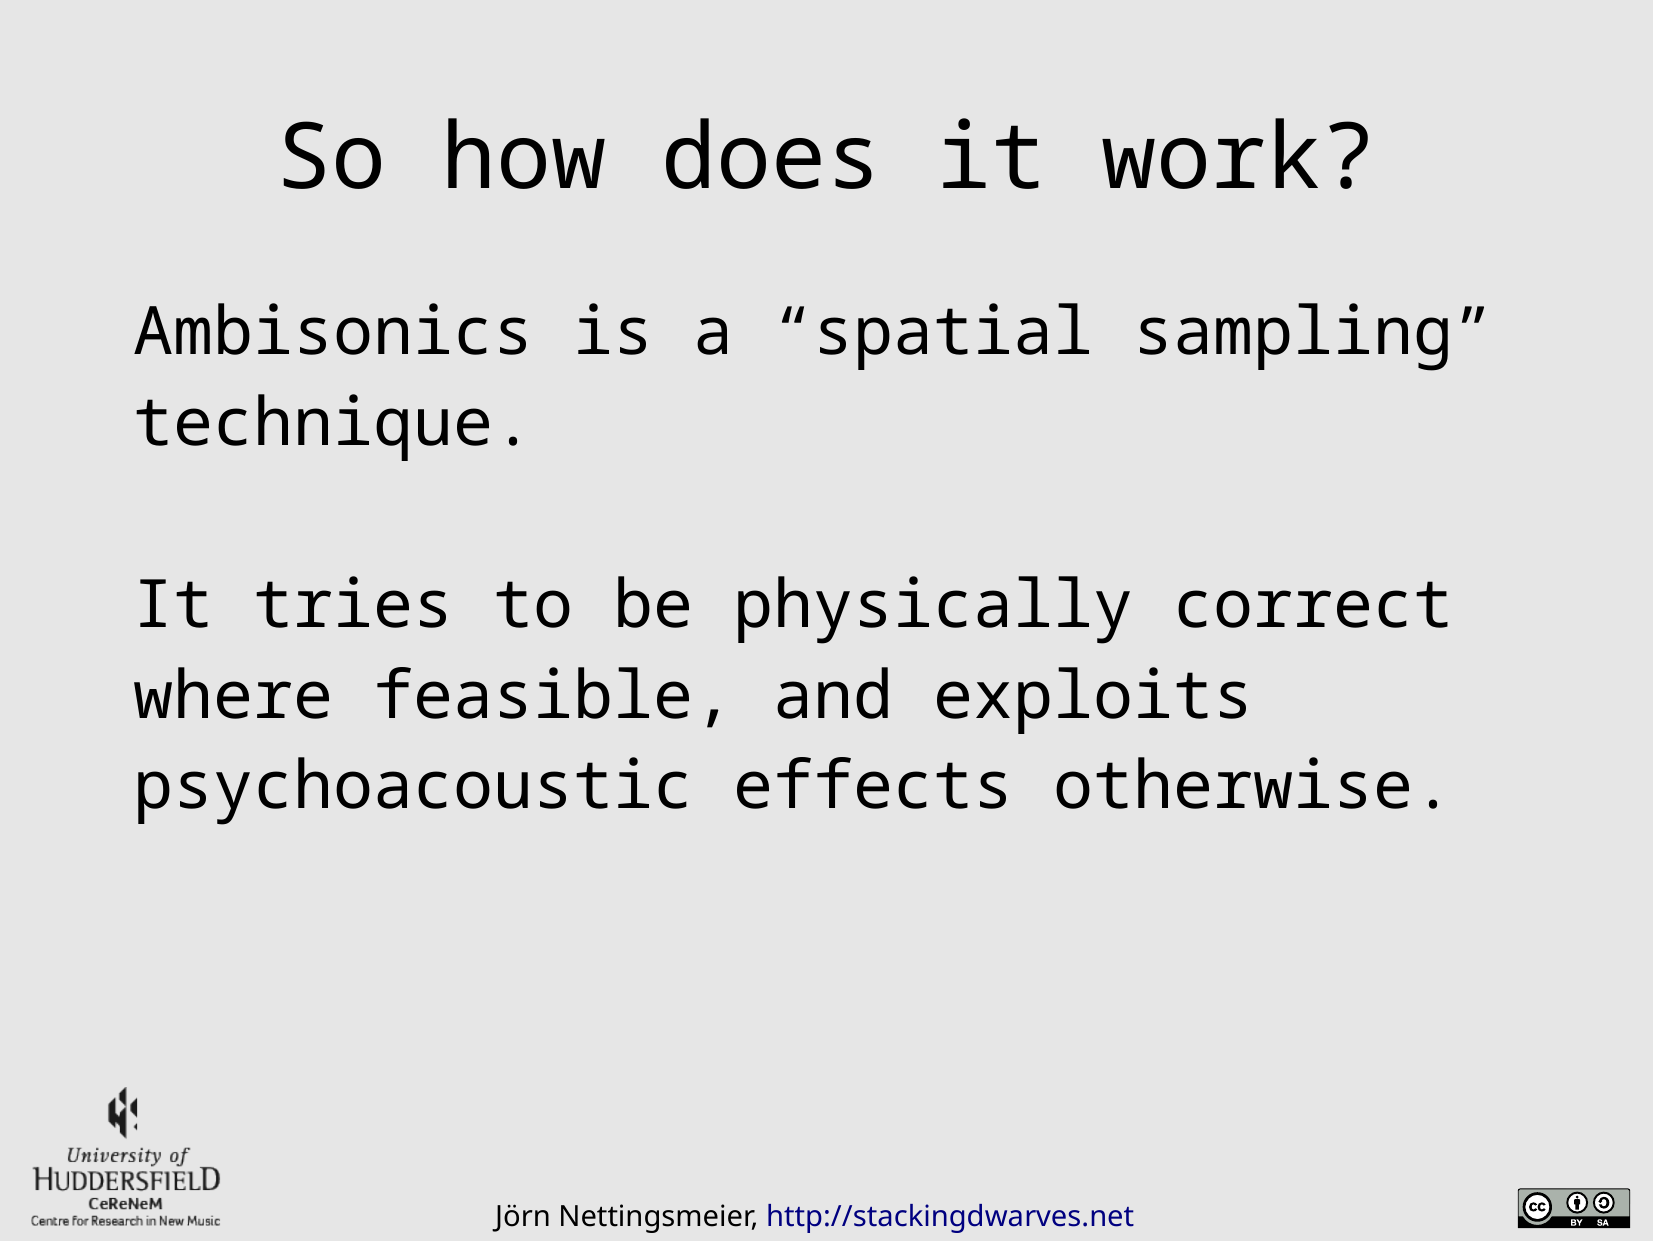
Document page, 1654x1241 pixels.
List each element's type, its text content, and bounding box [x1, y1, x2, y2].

text_box Ambisonics is a “spatial sampling” technique. It tries to be physically correct where feasible, and exploits psychoacoustic effects otherwise. [73, 276, 1574, 914]
title So how does it work? [82, 49, 1571, 257]
picture [31, 1087, 222, 1229]
